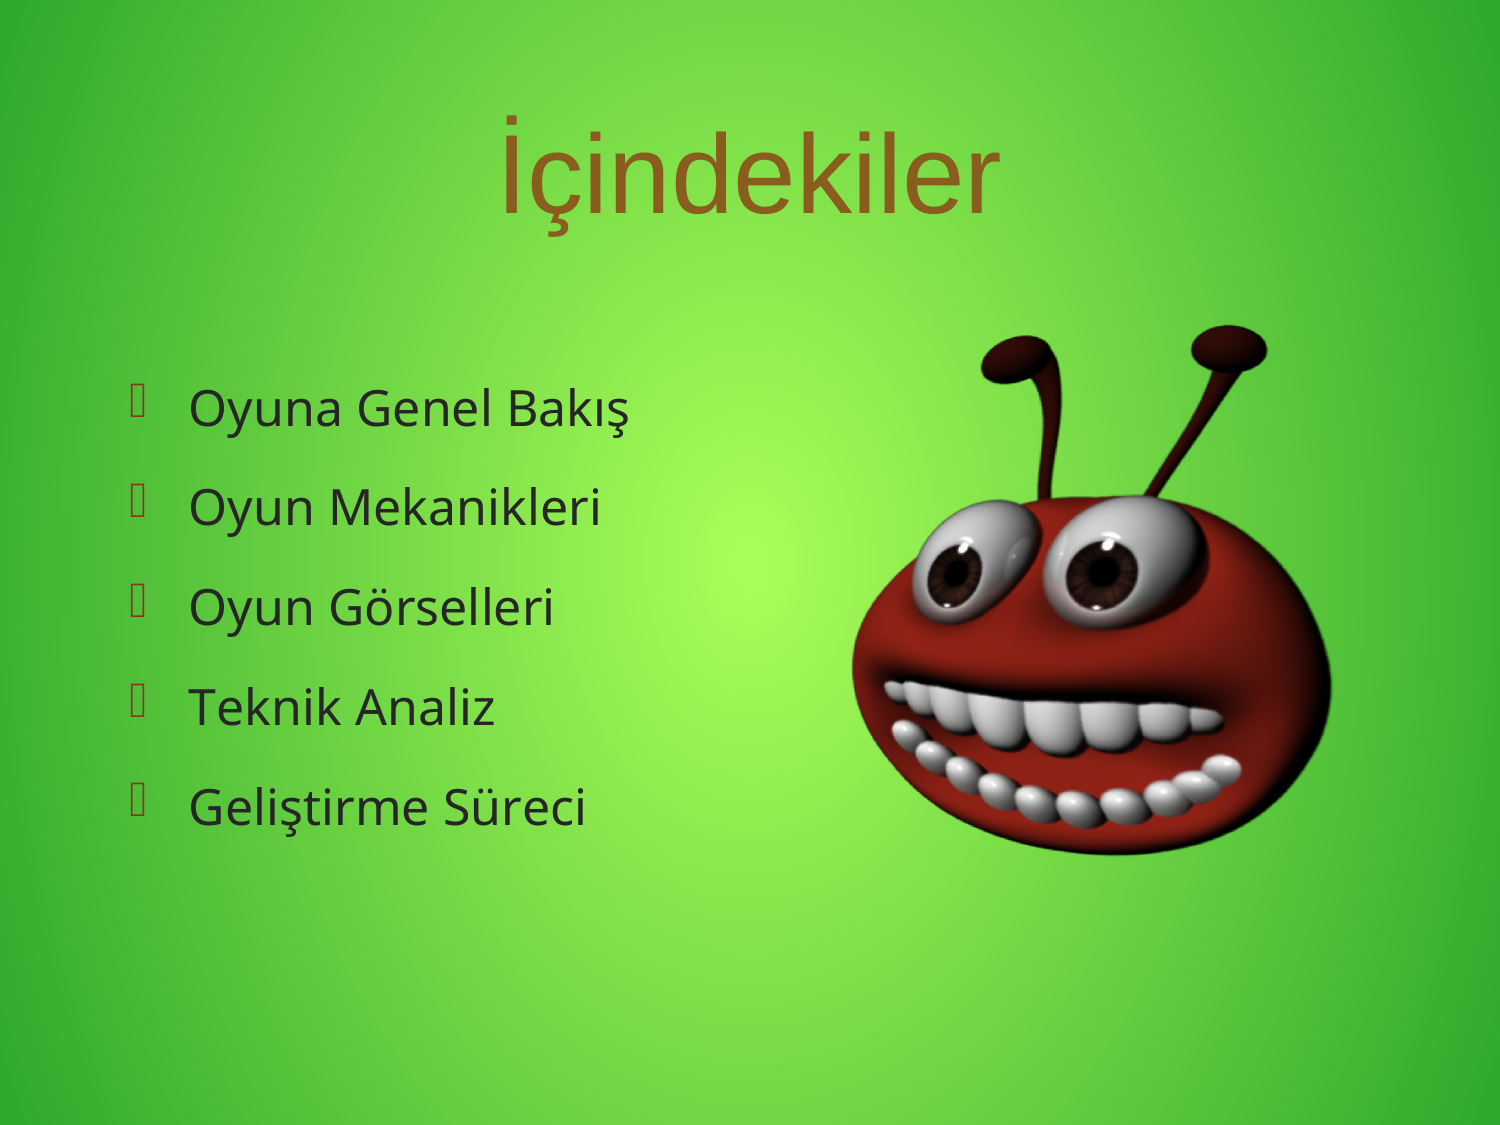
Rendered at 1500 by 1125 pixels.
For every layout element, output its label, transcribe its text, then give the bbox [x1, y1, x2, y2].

picture [850, 324, 1335, 857]
text_box Oyuna Genel Bakış Oyun Mekanikleri Oyun Görselleri Teknik Analiz Geliştirme Süreci [114, 368, 1386, 1005]
text_box İçindekiler [113, 93, 1386, 267]
